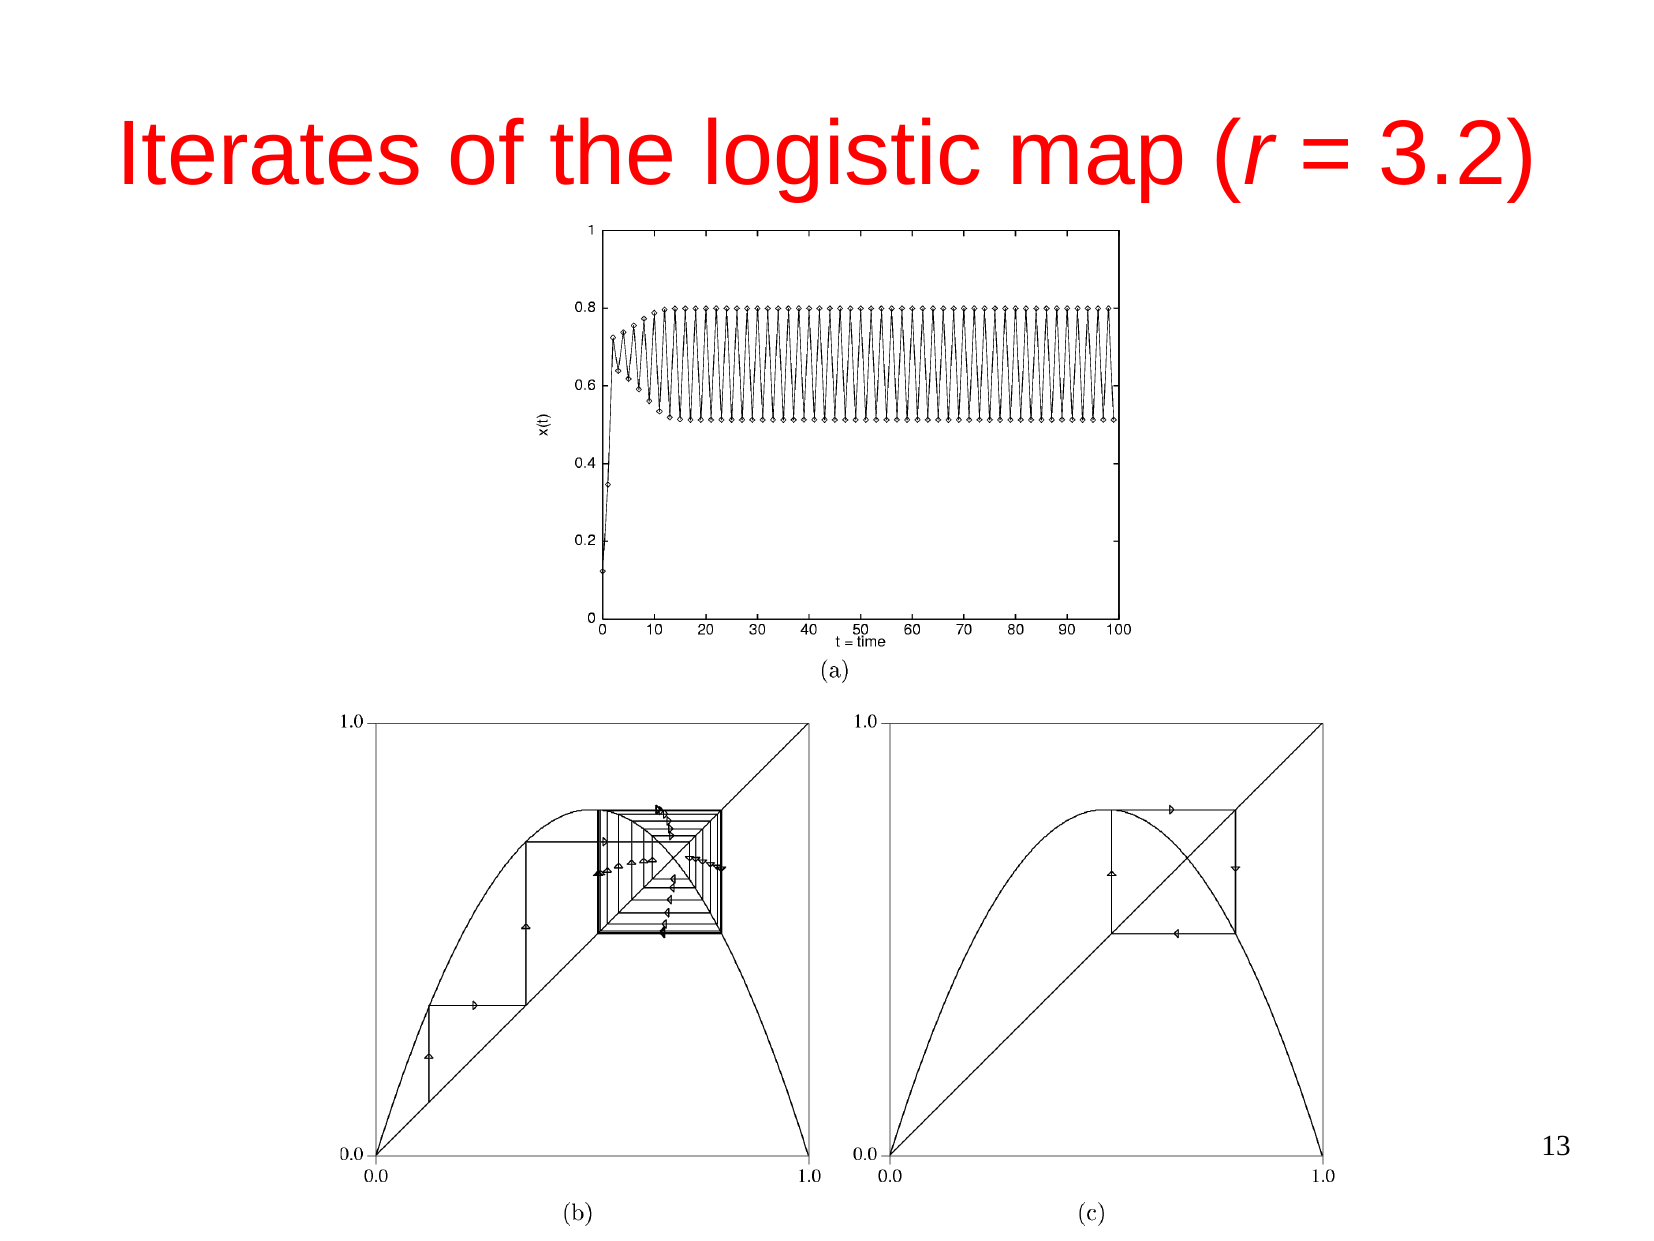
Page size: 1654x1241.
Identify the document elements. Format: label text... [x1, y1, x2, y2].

title Iterates of the logistic map (r = 3.2) [82, 49, 1571, 257]
picture [340, 225, 1351, 1238]
